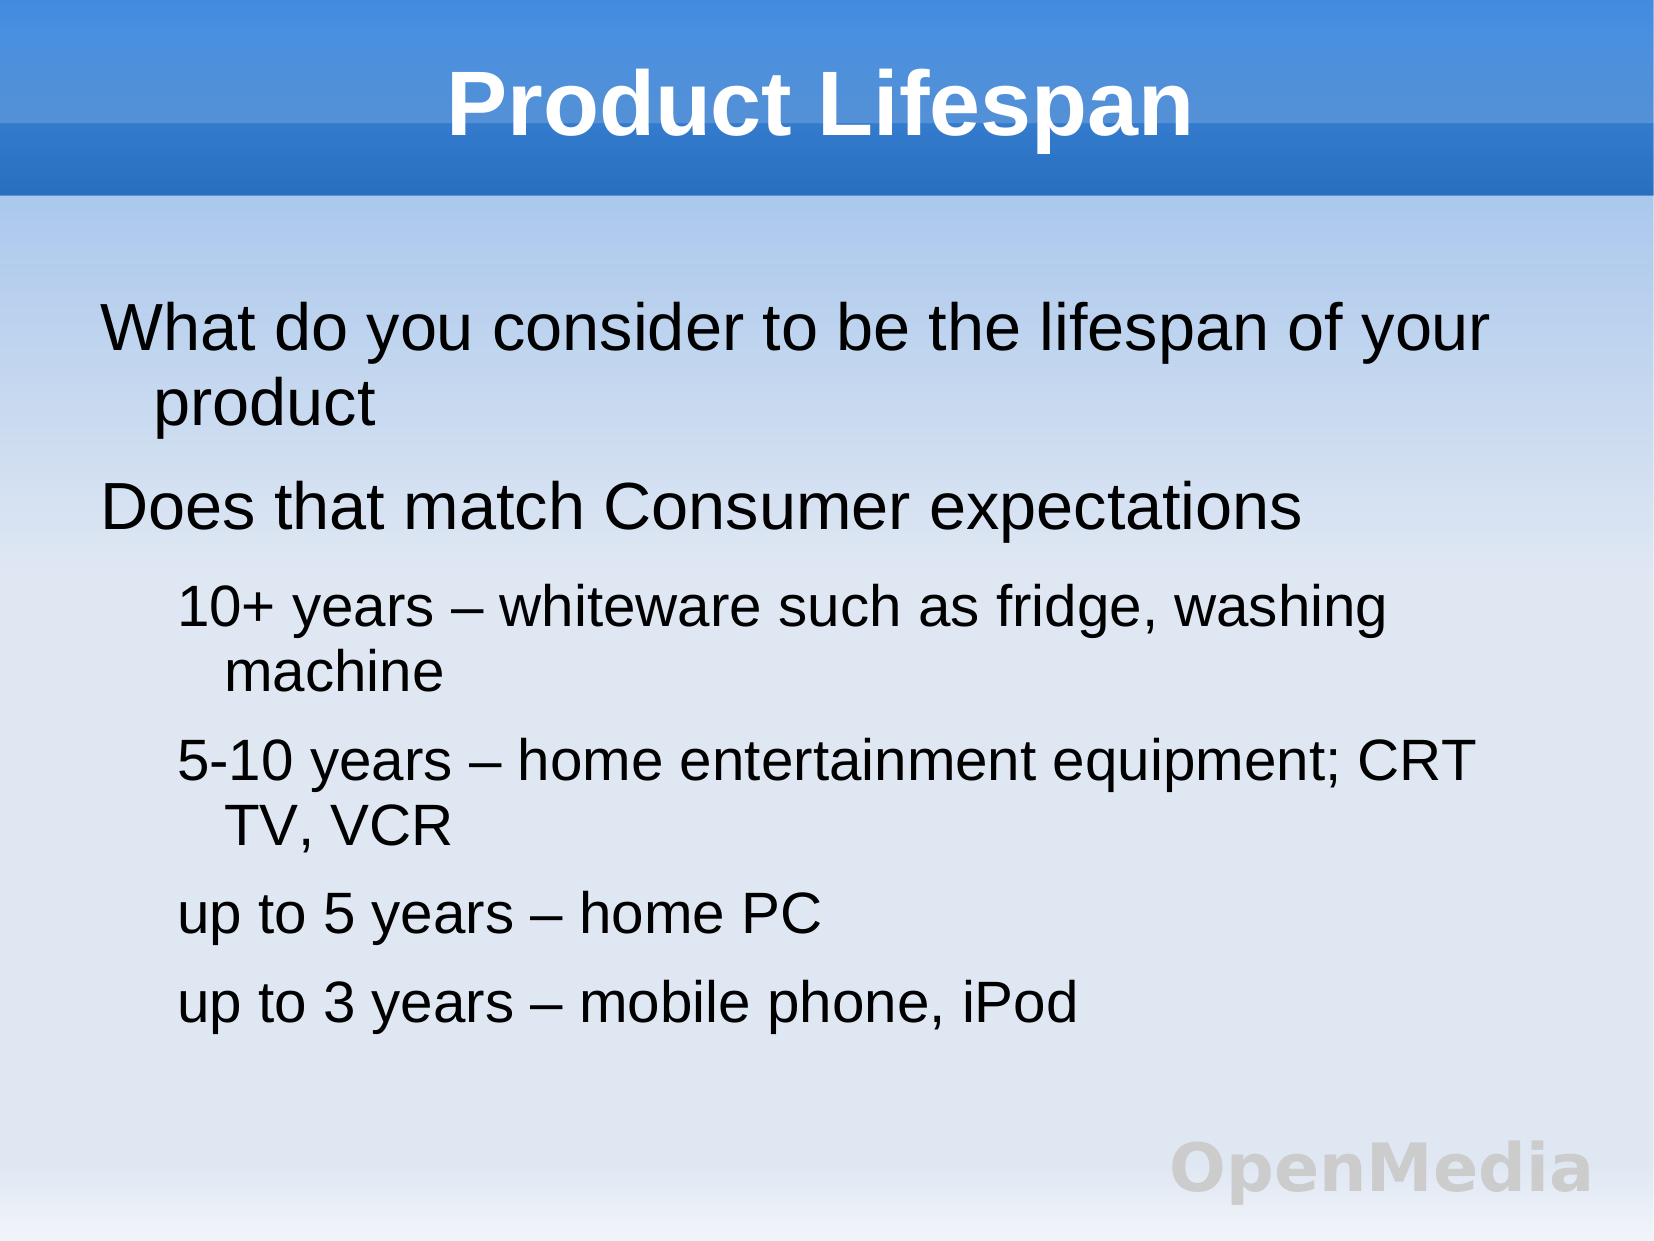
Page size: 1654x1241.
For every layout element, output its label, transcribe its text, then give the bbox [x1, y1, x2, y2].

picture [0, 0, 1654, 1241]
list What do you consider to be the lifespan of your product Does that match Consumer expectations 10+ years – whiteware such as fridge, washing machine 5-10 years – home entertainment equipment; CRT TV, VCR up to 5 years – home PC up to 3 years – mobile phone, iPod [82, 290, 1571, 1109]
title Product Lifespan [76, 0, 1565, 208]
